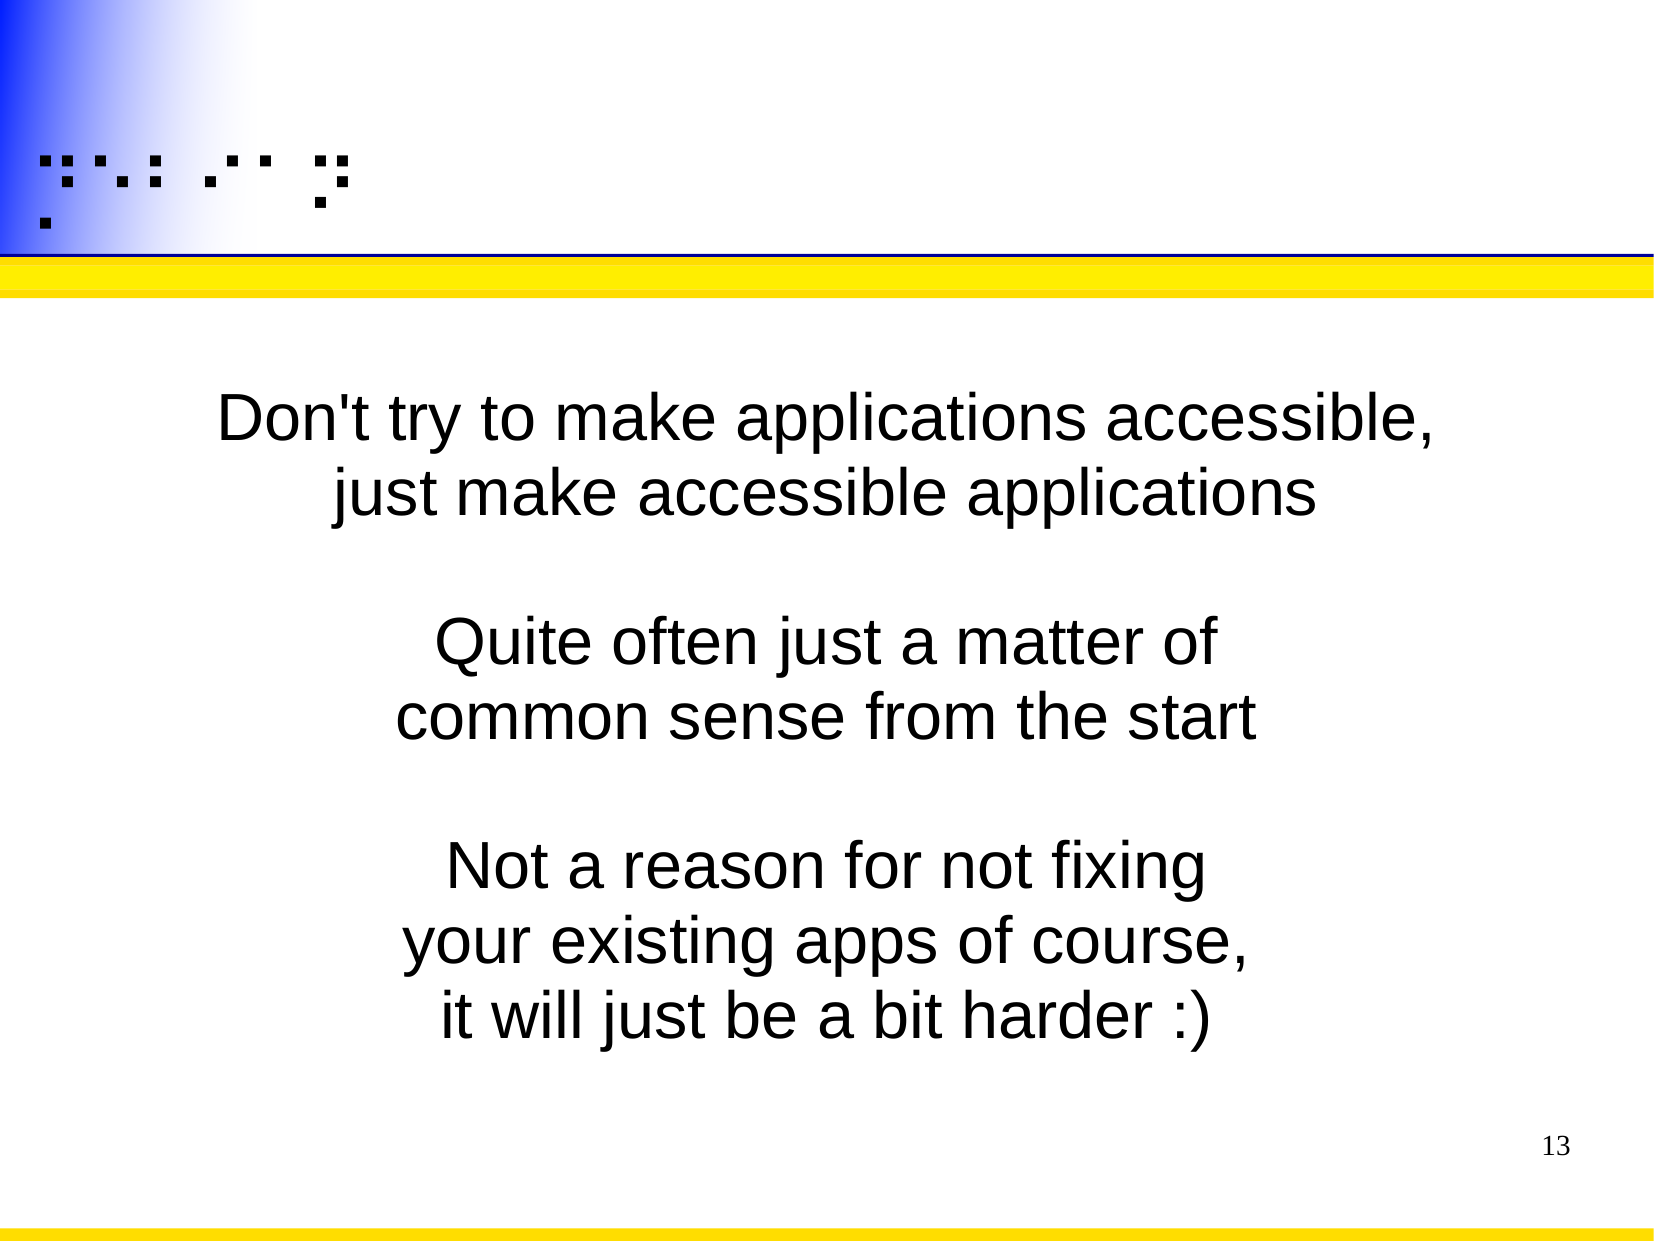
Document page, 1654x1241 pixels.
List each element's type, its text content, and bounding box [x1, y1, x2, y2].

subtitle Don't try to make applications accessible, just make accessible applications Quite often just a matter of common sense from the start Not a reason for not fixing your existing apps of course, it will just be a bit harder :) [82, 314, 1571, 1119]
